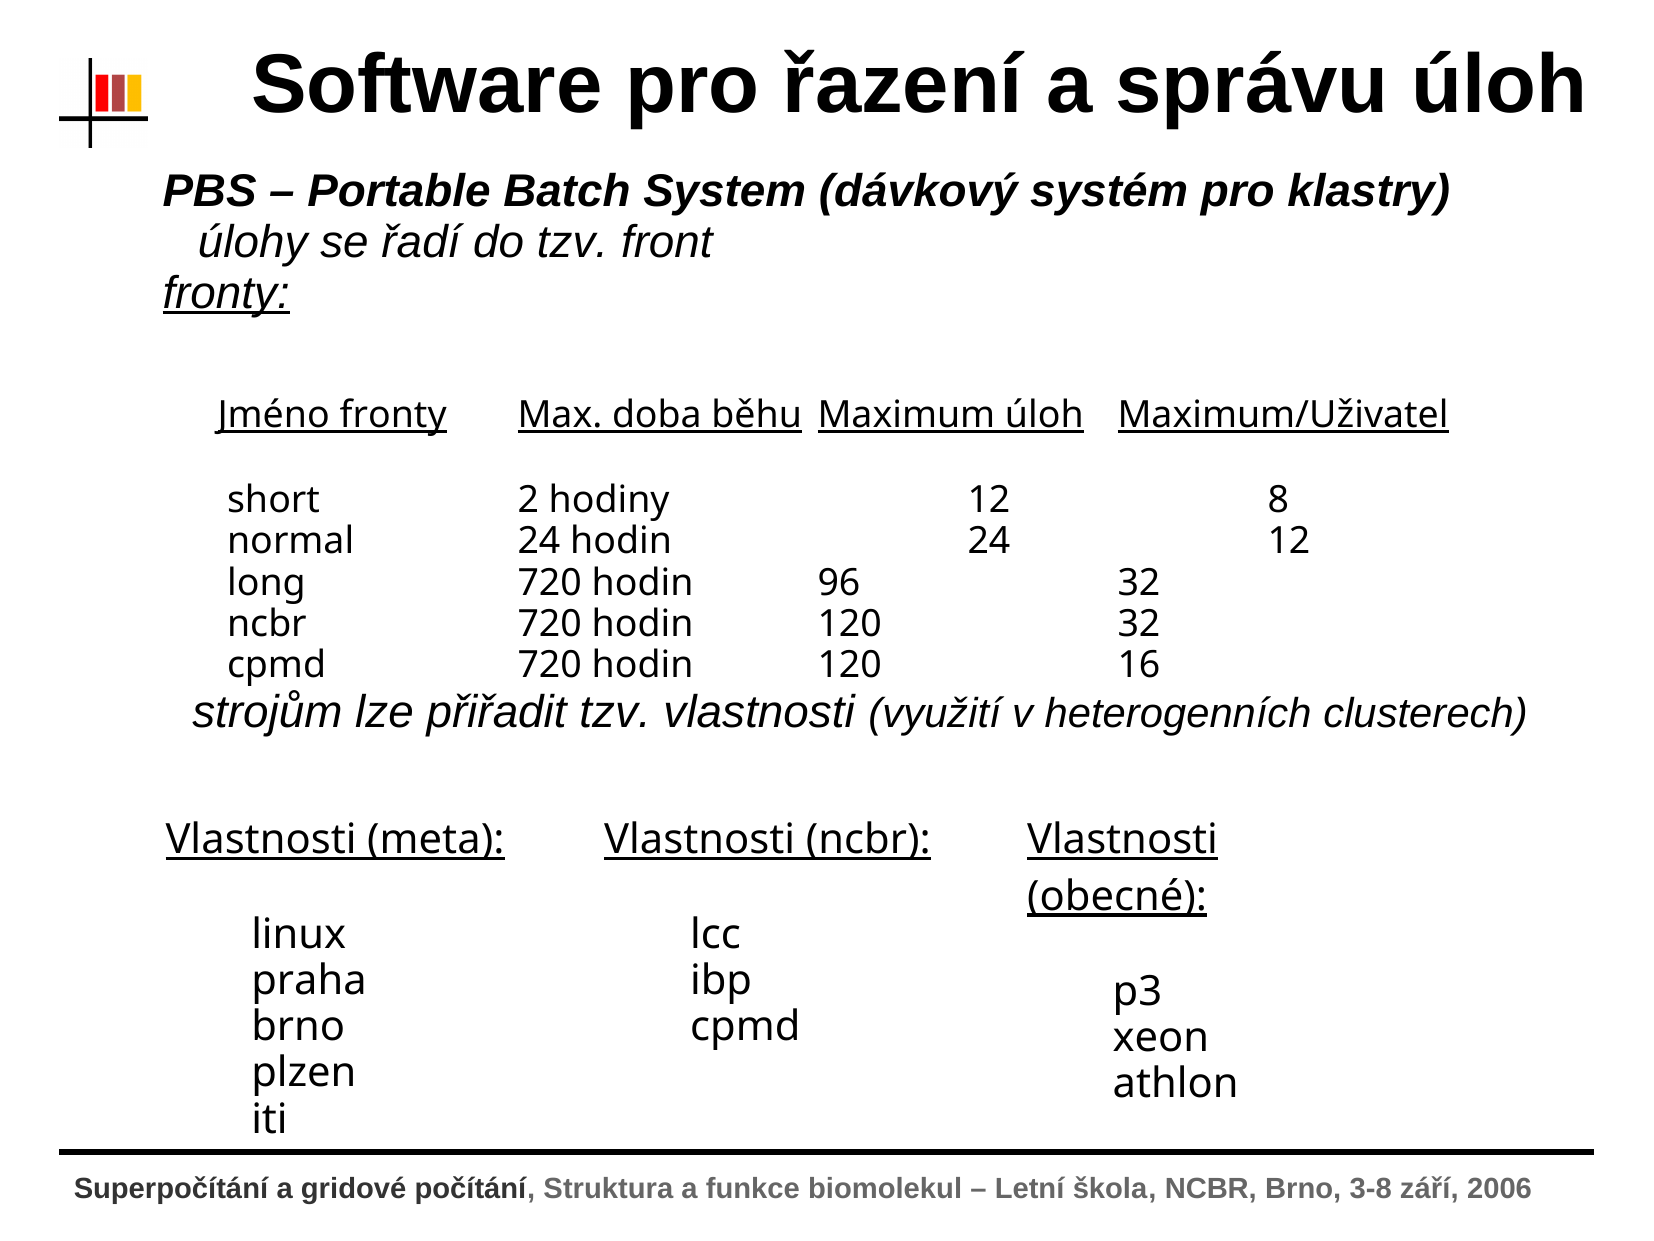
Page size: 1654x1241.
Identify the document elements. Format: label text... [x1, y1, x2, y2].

text_box PBS – Portable Batch System (dávkový systém pro klastry) úlohy se řadí do tzv. front fronty: [147, 157, 1625, 377]
text_box Vlastnosti (meta): linux praha brno plzen iti [150, 800, 516, 1116]
text_box Jméno fronty Max. doba běhu Maximum úloh Maximum/Uživatel short 2 hodiny 12 8 normal 24 hodin 24 12 long 720 hodin 96 32 ncbr 720 hodin 120 32 cpmd 720 hodin 120 16 [202, 379, 1478, 678]
text_box strojům lze přiřadit tzv. vlastnosti (využití v heterogenních clusterech) [142, 678, 1619, 761]
text_box Vlastnosti (ncbr): lcc ibp cpmd [589, 800, 937, 1016]
picture [59, 58, 148, 148]
text_box Superpočítání a gridové počítání, Struktura a funkce biomolekul – Letní škola, NCBR, Brno, 3-8 září, 2006 [59, 1151, 1558, 1214]
text_box Software pro řazení a správu úloh [236, 29, 1626, 171]
text_box Vlastnosti (obecné): p3 xeon athlon [1012, 800, 1413, 1031]
